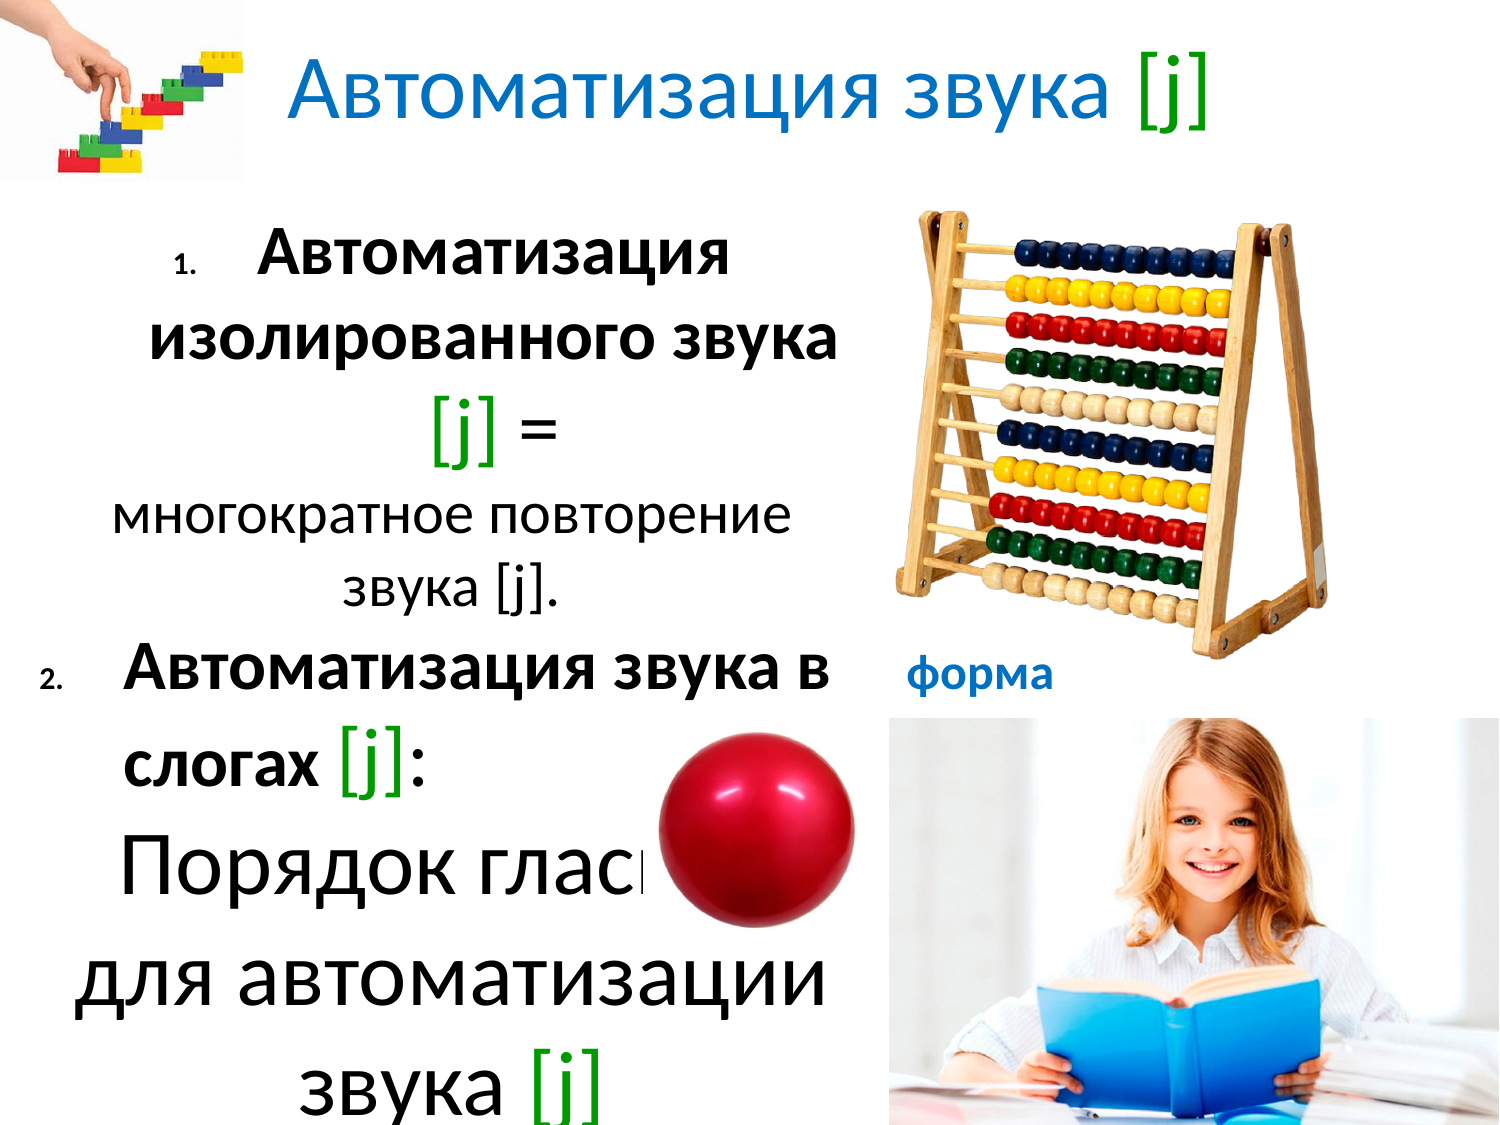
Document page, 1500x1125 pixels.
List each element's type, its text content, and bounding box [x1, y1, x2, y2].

picture [889, 718, 1499, 1125]
picture [0, 0, 243, 182]
subtitle Автоматизация изолированного звука [j] = многократное повторение звука [j]. Автоматизация звука в слогах [j]: Порядок гласных для автоматизации звука [j] [и][э][а][о][у] Последовательность типов слогов: открытый [jи][jэ][jа][jо][jу] закрытый [иj][эj][аj][оj][уj] интервокальная позиция [иjи][эjэ][аjа][оjо][уjу] прикрыто-закрытый слог [jиj][jэj][jаj][jоj][jуj] стечение согласных [jна][нjа][анj] [24, 196, 880, 1106]
title Автоматизация звука [j] [243, 19, 1388, 161]
picture [893, 208, 1330, 662]
text_box форма [891, 631, 1105, 717]
picture [643, 716, 868, 941]
